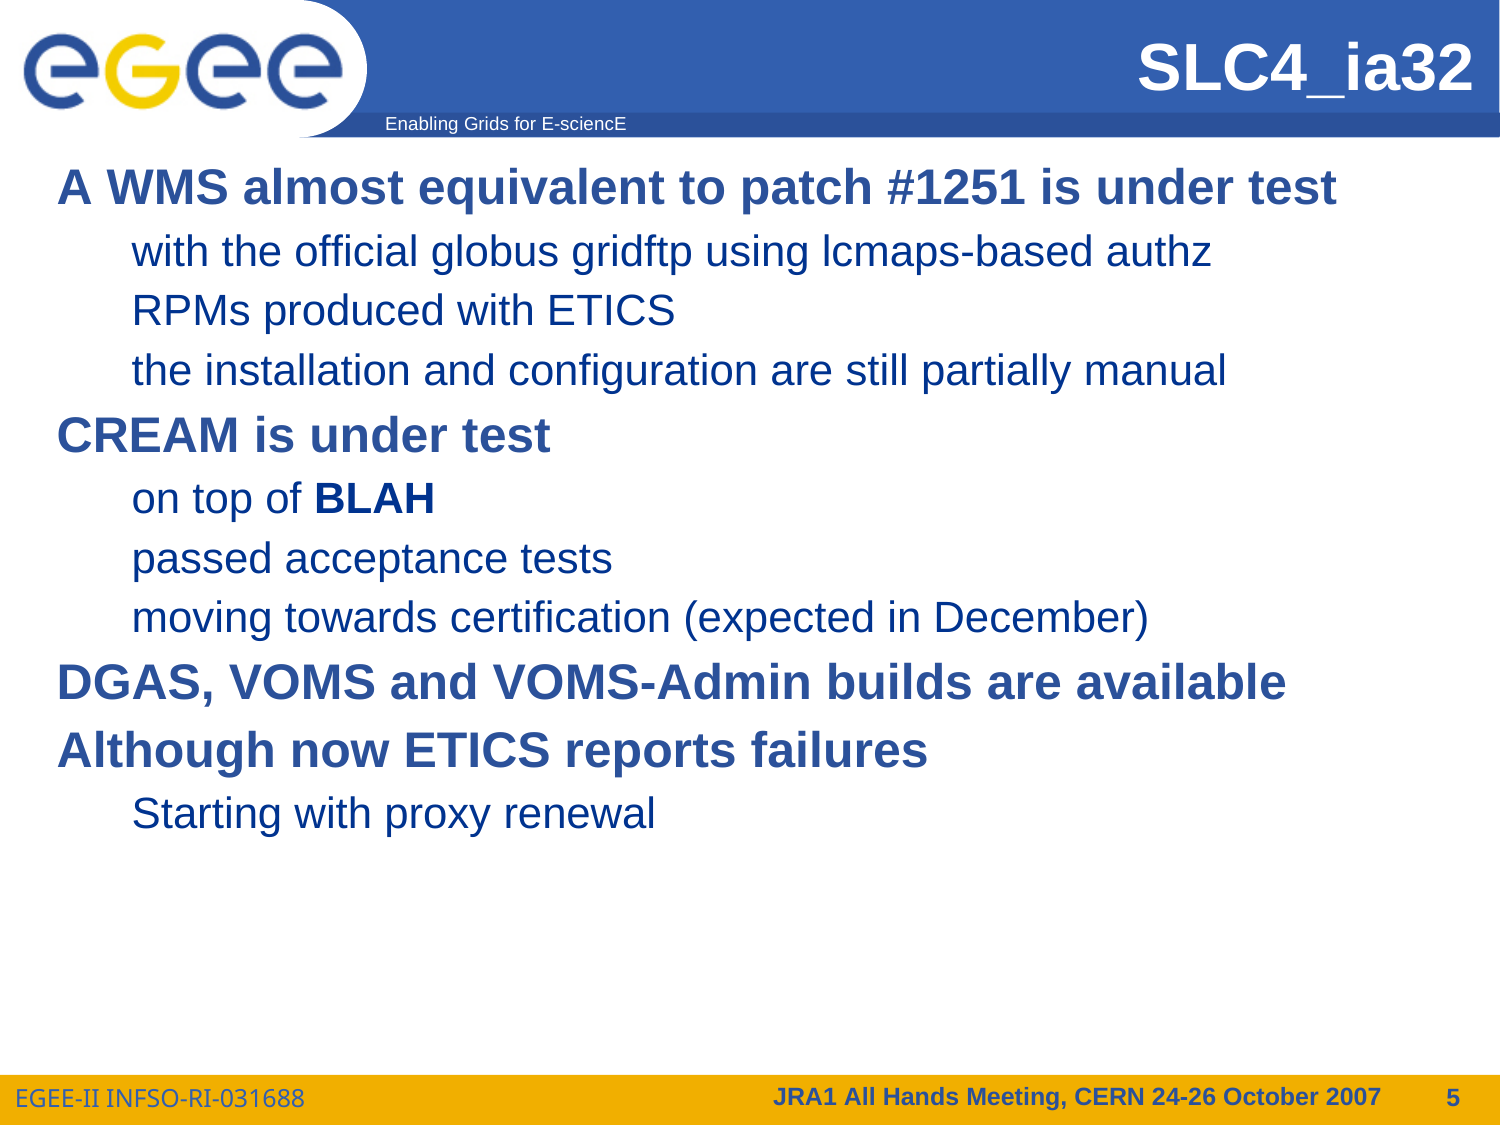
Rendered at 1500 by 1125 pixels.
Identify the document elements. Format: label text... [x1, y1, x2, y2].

title SLC4_ia32 [369, 16, 1475, 118]
list A WMS almost equivalent to patch #1251 is under test with the official globus gridftp using lcmaps-based authz RPMs produced with ETICS the installation and configuration are still partially manual CREAM is under test on top of BLAH passed acceptance tests moving towards certification (expected in December) DGAS, VOMS and VOMS-Admin builds are available Although now ETICS reports failures Starting with proxy renewal [56, 159, 1466, 1036]
picture [18, 30, 349, 112]
